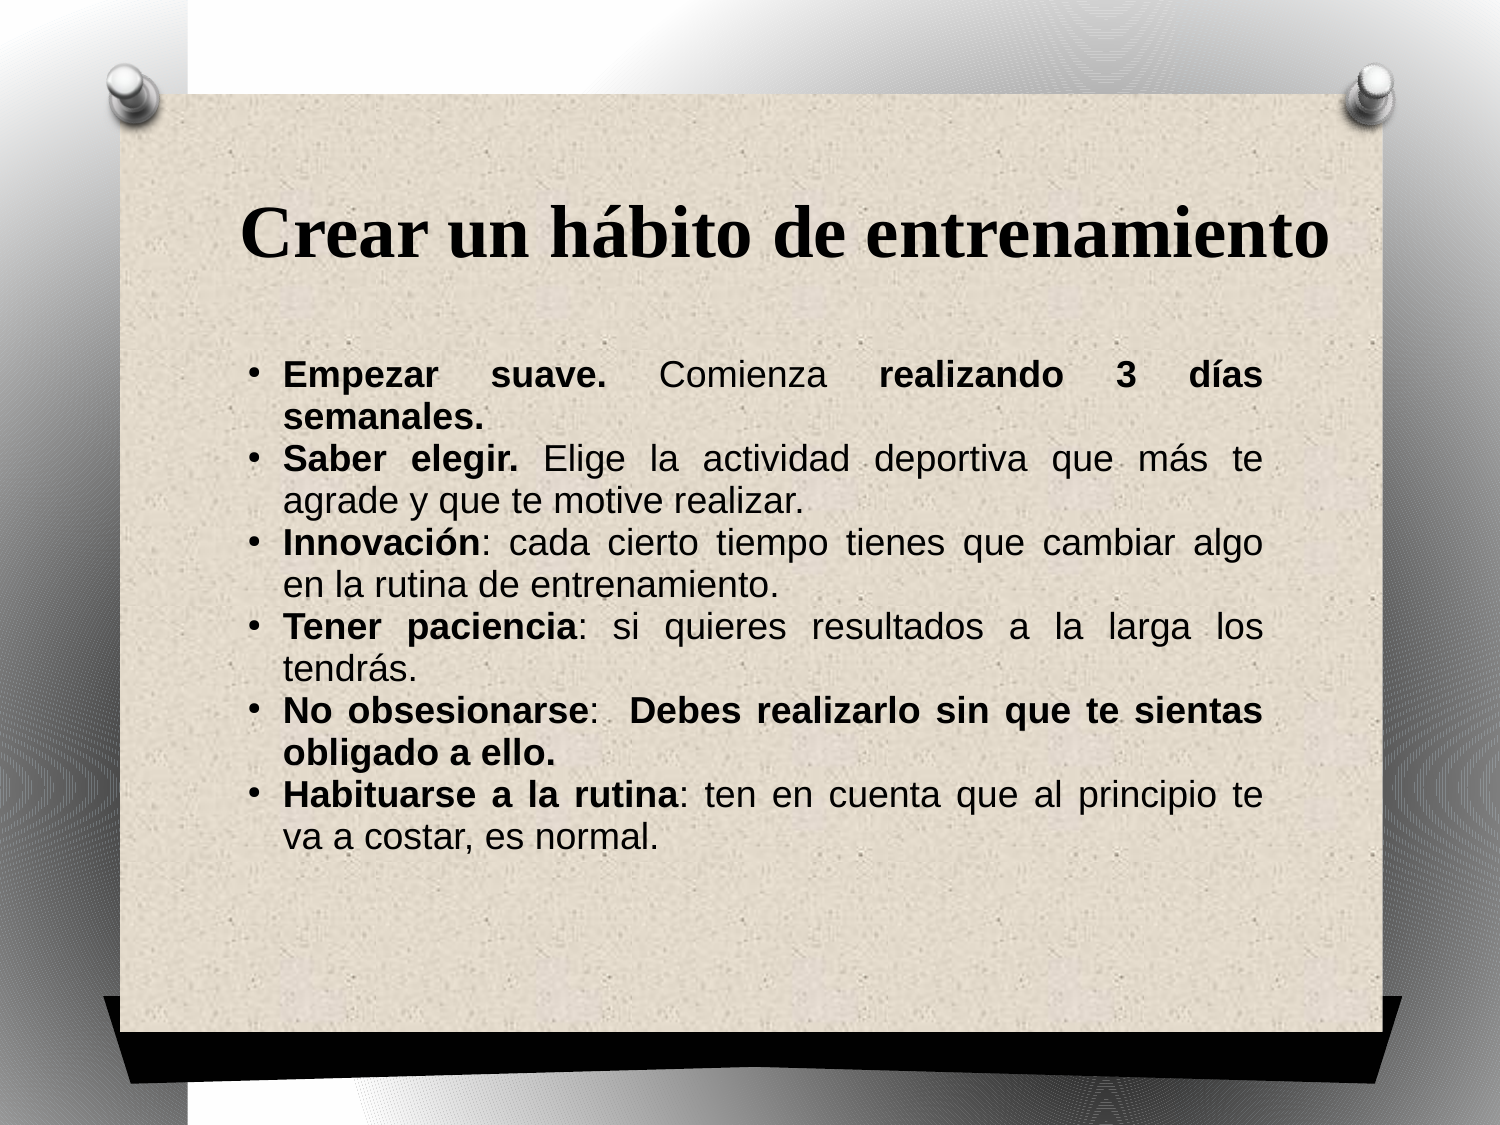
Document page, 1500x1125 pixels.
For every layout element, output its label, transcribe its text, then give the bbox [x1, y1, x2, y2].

title Crear un hábito de entrenamiento [141, 134, 1359, 332]
picture [76, 31, 1439, 1032]
subtitle Empezar suave. Comienza realizando 3 días semanales. Saber elegir. Elige la actividad deportiva que más te agrade y que te motive realizar. Innovación: cada cierto tiempo tienes que cambiar algo en la rutina de entrenamiento. Tener paciencia: si quieres resultados a la larga los tendrás. No obsesionarse: Debes realizarlo sin que te sientas obligado a ello. Habituarse a la rutina: ten en cuenta que al principio te va a costar, es normal. [247, 273, 1264, 863]
